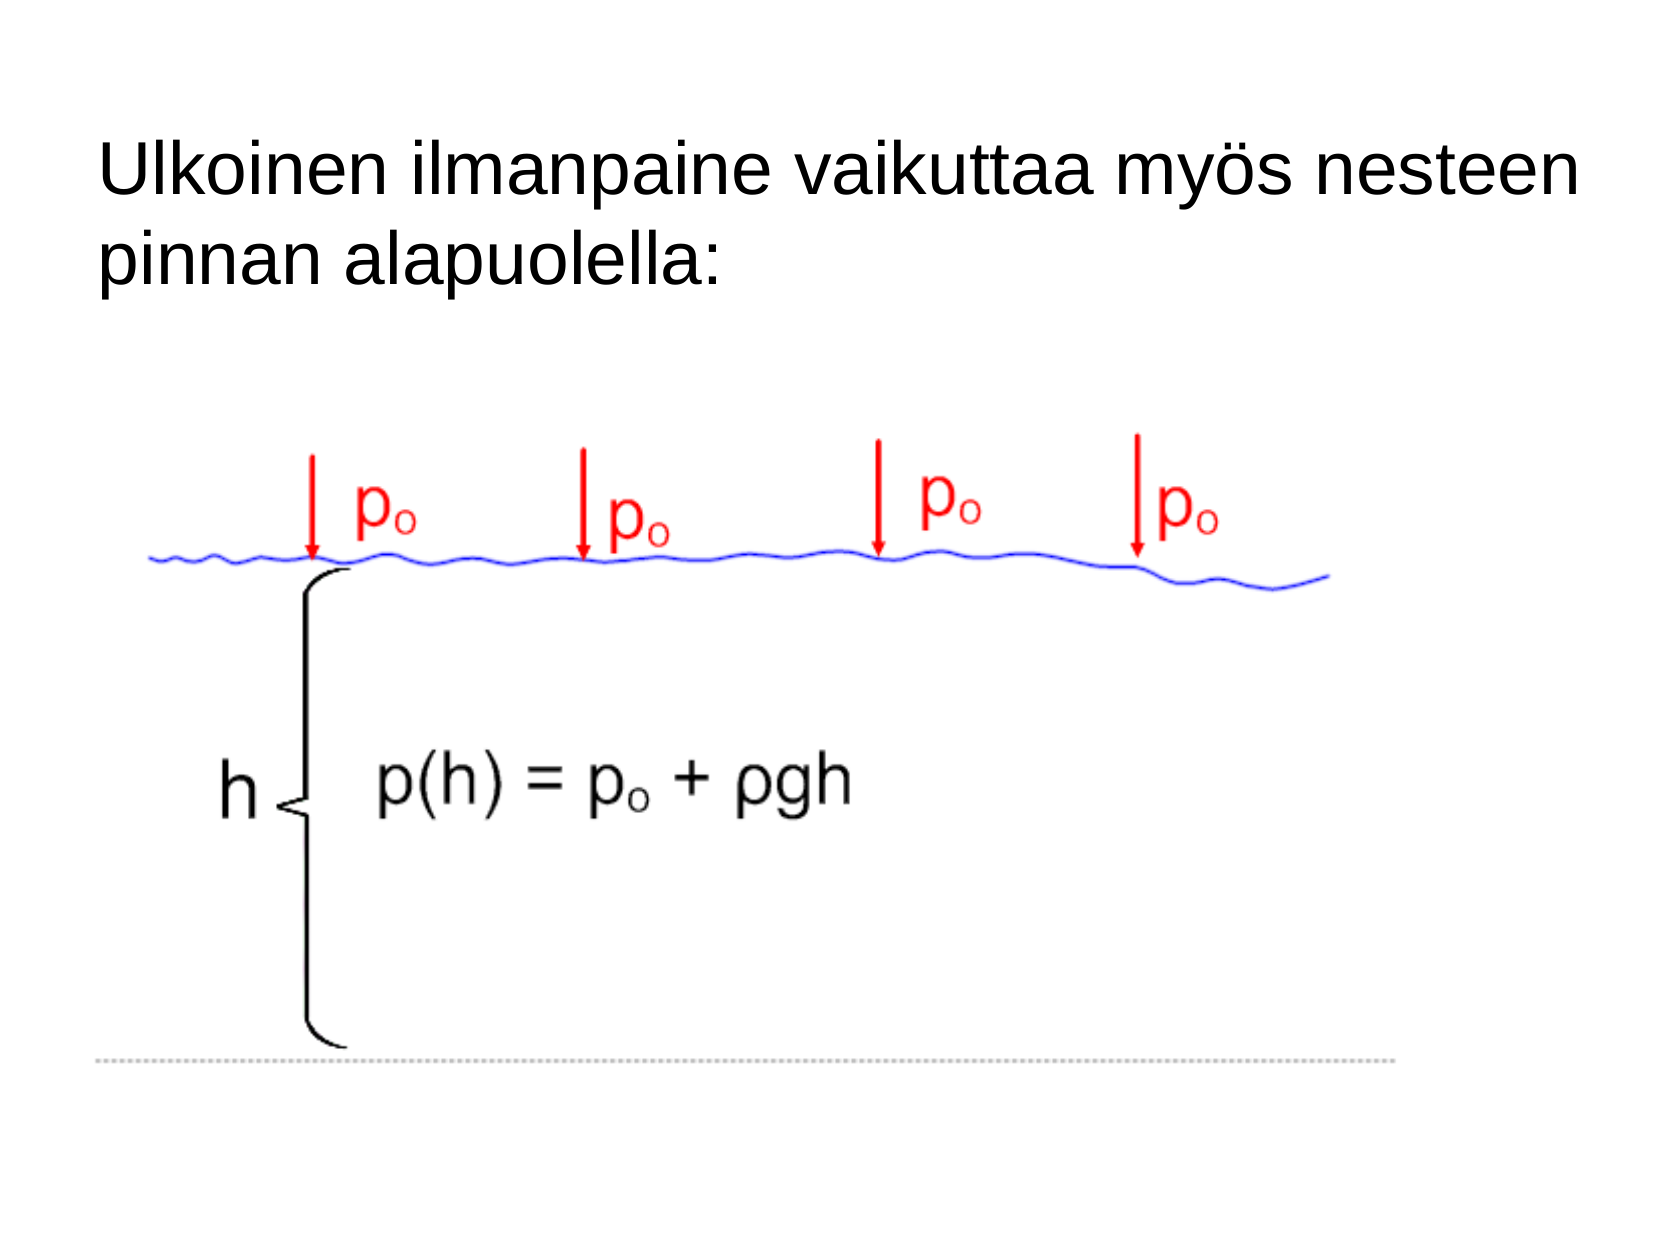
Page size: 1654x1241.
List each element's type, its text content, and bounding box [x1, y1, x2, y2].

picture [94, 342, 1397, 1099]
text_box Ulkoinen ilmanpaine vaikuttaa myös nesteen pinnan alapuolella: [82, 112, 1619, 308]
